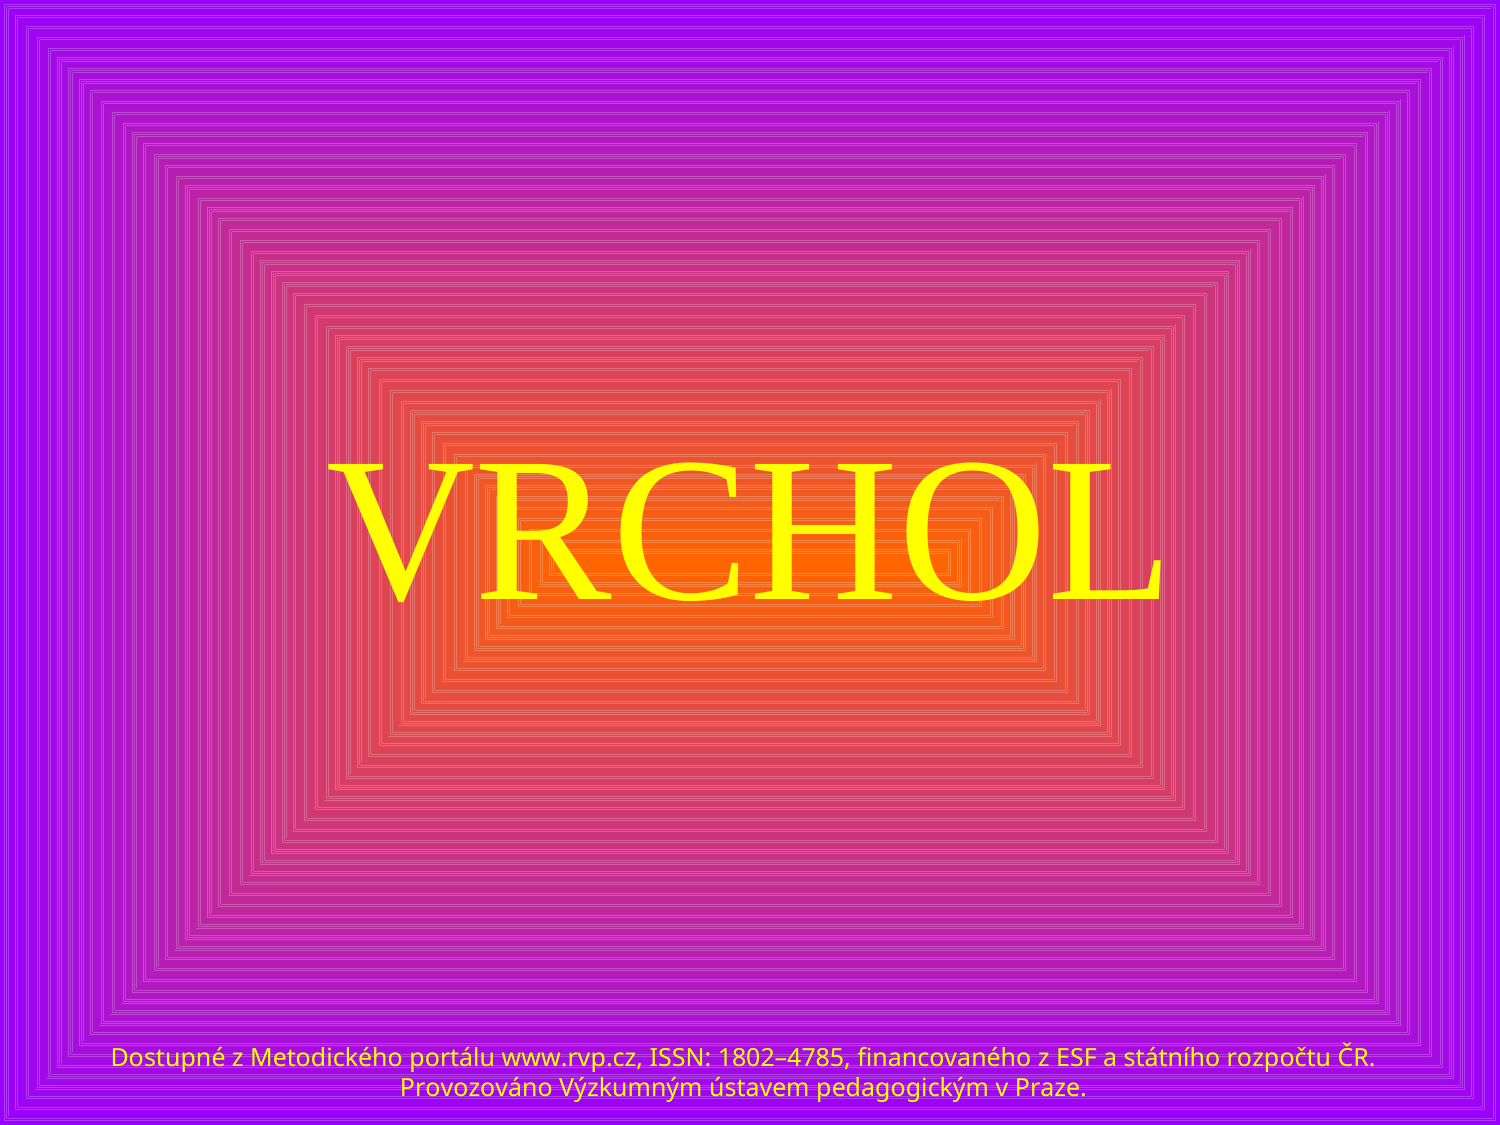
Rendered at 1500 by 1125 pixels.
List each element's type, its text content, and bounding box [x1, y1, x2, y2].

text_box VRCHOL [0, 385, 1500, 649]
text_box Dostupné z Metodického portálu www.rvp.cz, ISSN: 1802–4785, financovaného z ESF a státního rozpočtu ČR. Provozováno Výzkumným ústavem pedagogickým v Praze. [35, 1041, 1454, 1102]
